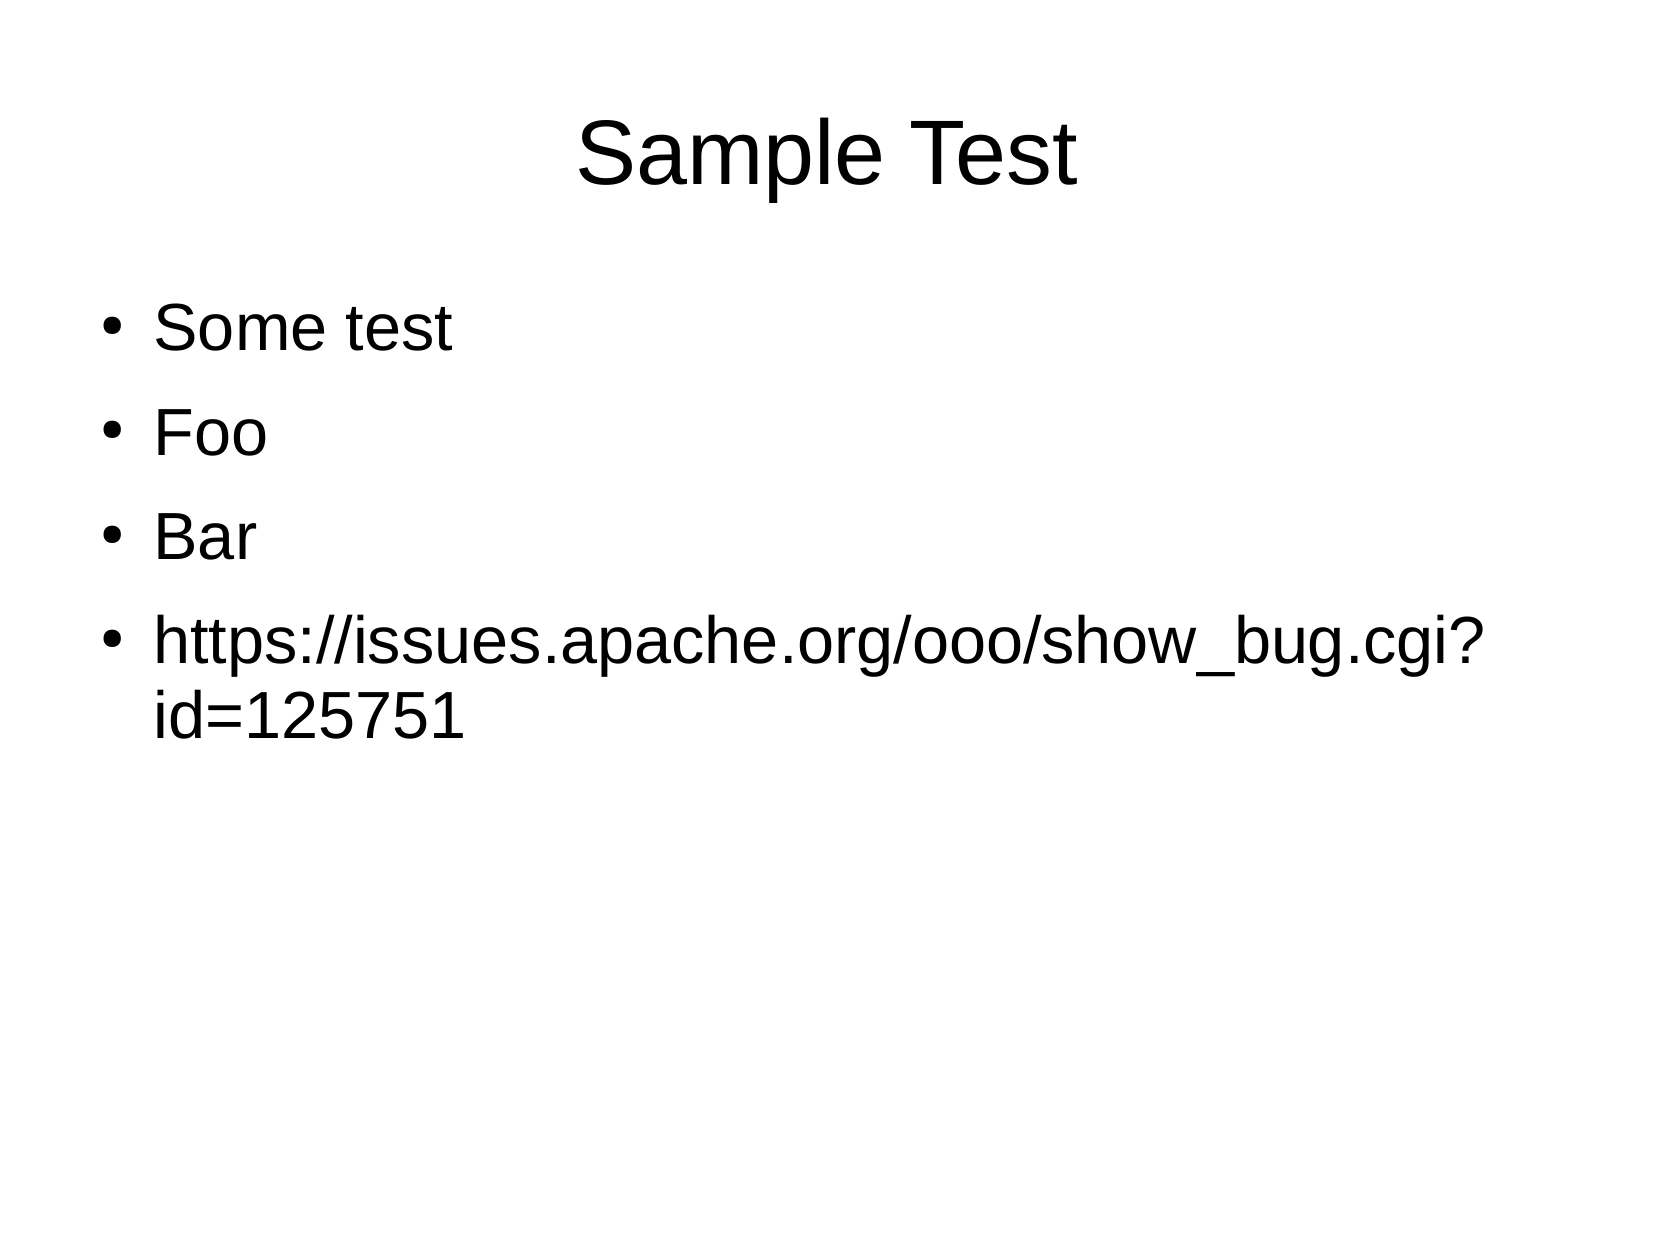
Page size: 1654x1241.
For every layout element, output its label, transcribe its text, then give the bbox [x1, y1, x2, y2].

list Some test Foo Bar https://issues.apache.org/ooo/show_bug.cgi?id=125751 [82, 290, 1571, 1109]
title Sample Test [82, 49, 1571, 257]
